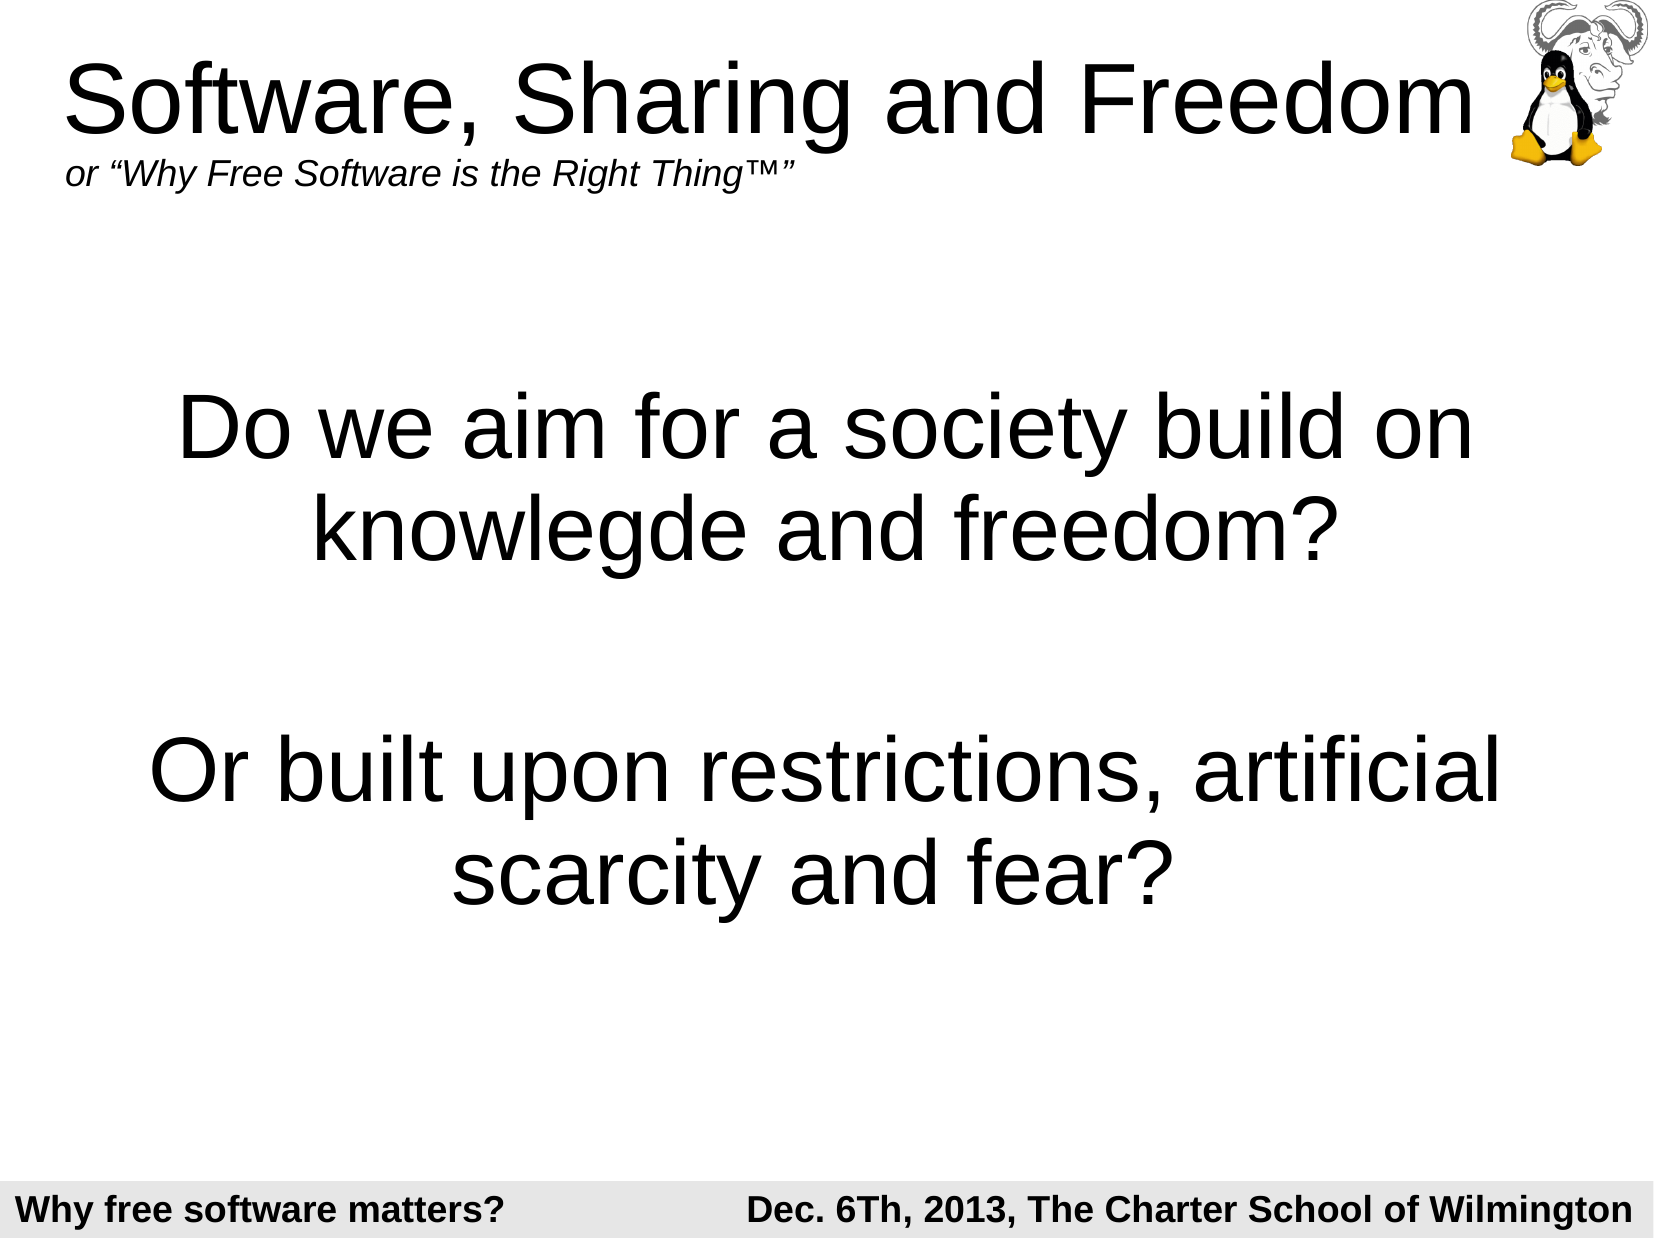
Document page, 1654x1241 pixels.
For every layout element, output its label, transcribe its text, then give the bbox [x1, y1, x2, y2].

text_box or “Why Free Software is the Right Thing™” [47, 141, 945, 205]
text_box Why free software matters? Dec. 6Th, 2013, The Charter School of Wilmington [0, 1181, 1654, 1238]
picture [1511, 0, 1648, 166]
text_box Or built upon restrictions, artificial scarcity and fear? [118, 708, 1536, 935]
text_box Do we aim for a society build on knowlegde and freedom? [118, 364, 1536, 592]
text_box Software, Sharing and Freedom [47, 35, 1501, 163]
